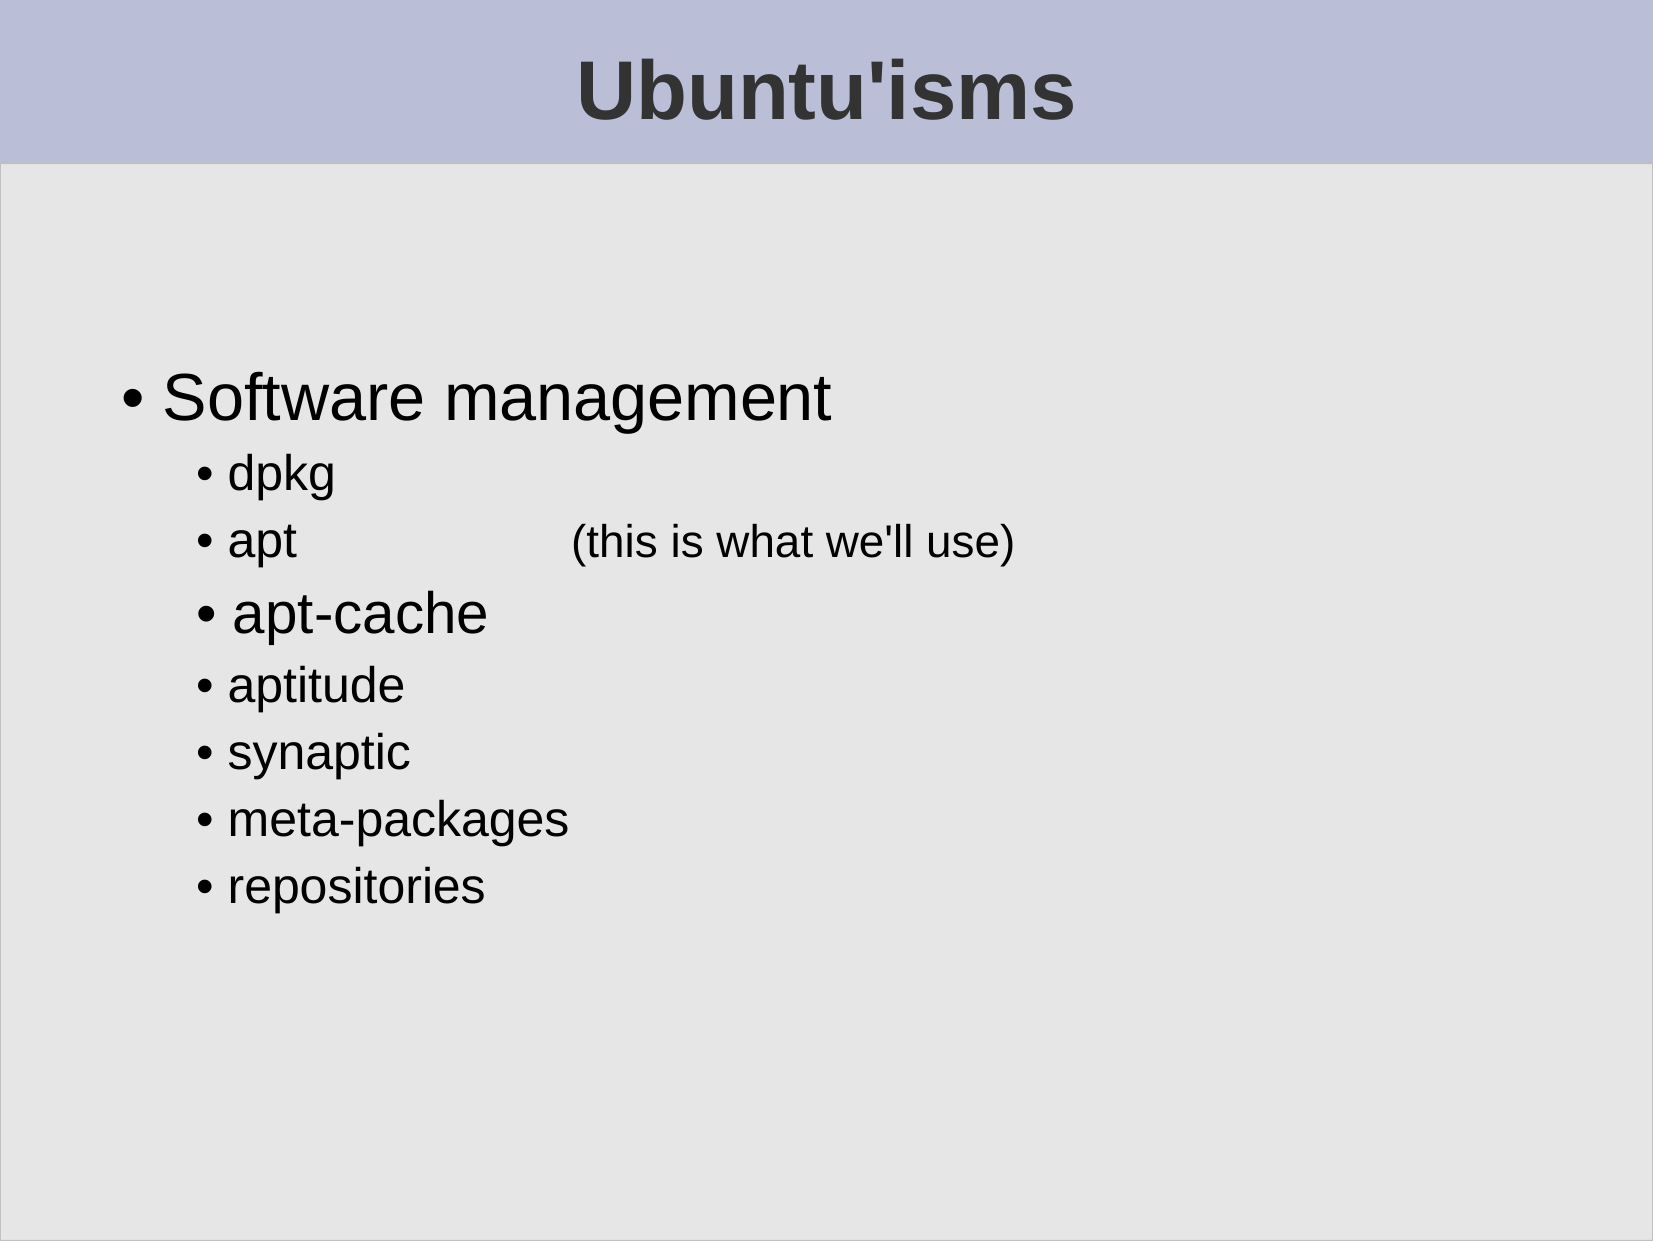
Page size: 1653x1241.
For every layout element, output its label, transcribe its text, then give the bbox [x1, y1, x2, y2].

title What's Different [121, 95, 1533, 163]
list Software management dpkg apt (this is what we'll use) apt-cache aptitude synaptic meta-packages repositories [121, 344, 1533, 1128]
text_box [0, 163, 1653, 1241]
text_box Ubuntu'isms [561, 40, 1092, 150]
